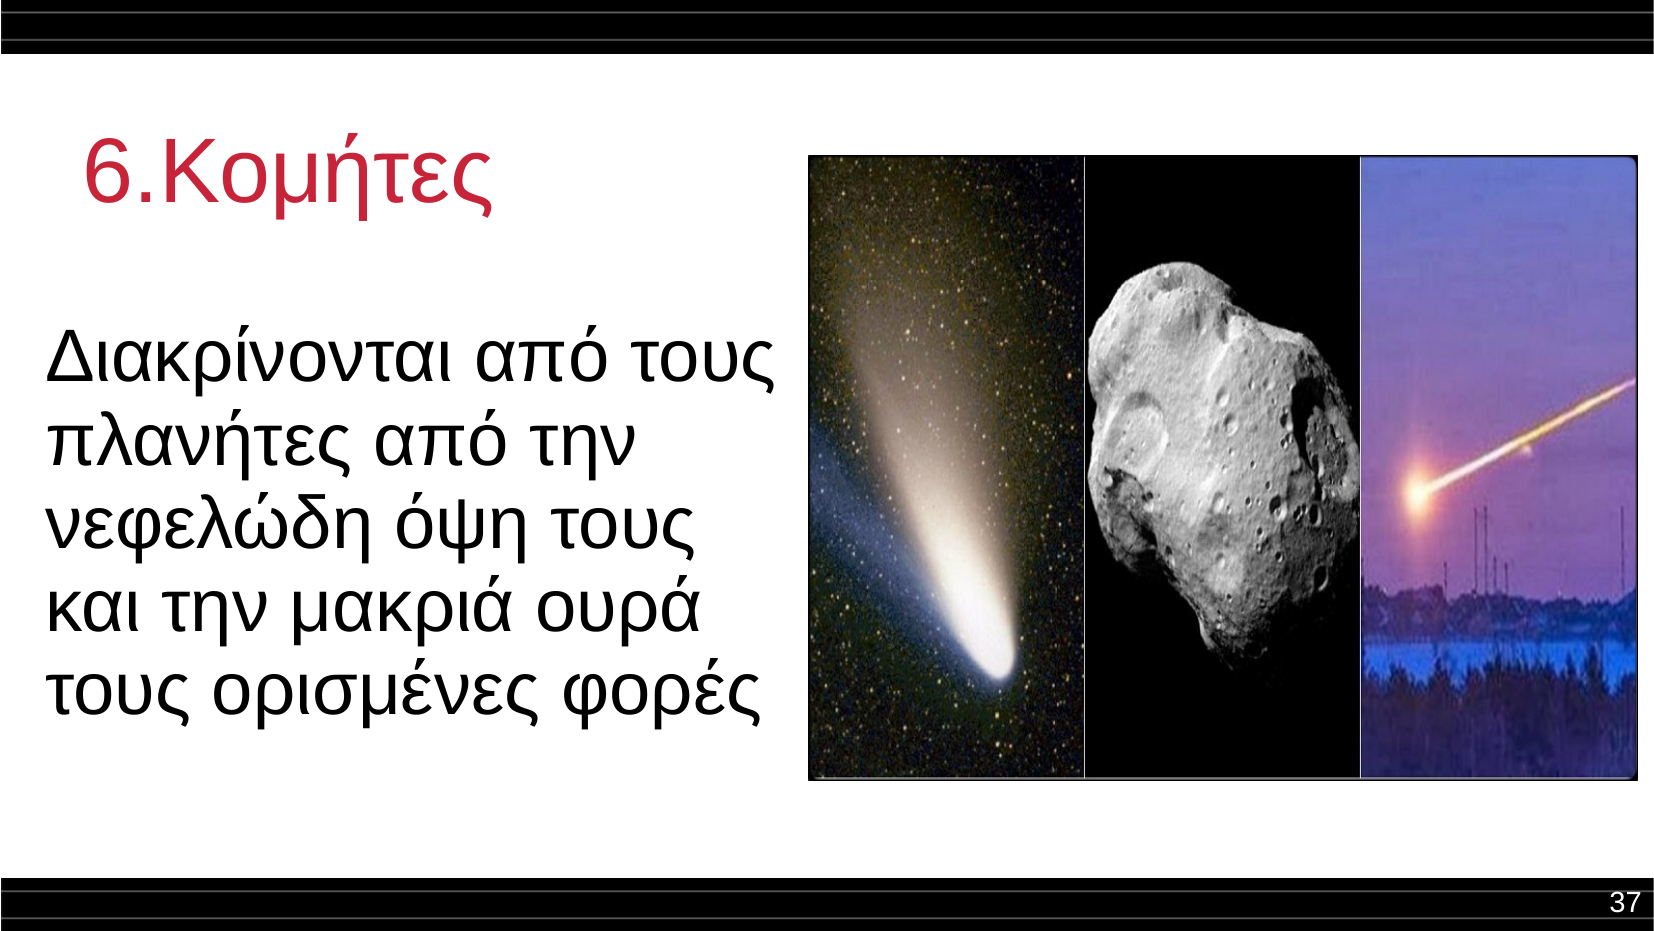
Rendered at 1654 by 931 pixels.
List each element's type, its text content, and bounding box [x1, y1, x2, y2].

picture [808, 155, 1638, 781]
title 6.Κομήτες [82, 92, 1571, 225]
picture [1, 0, 1654, 54]
list Διακρίνονται από τους πλανήτες από την νεφελώδη όψη τους και την μακριά ουρά τους ορισμένες φορές [37, 225, 809, 826]
picture [1, 878, 1654, 931]
